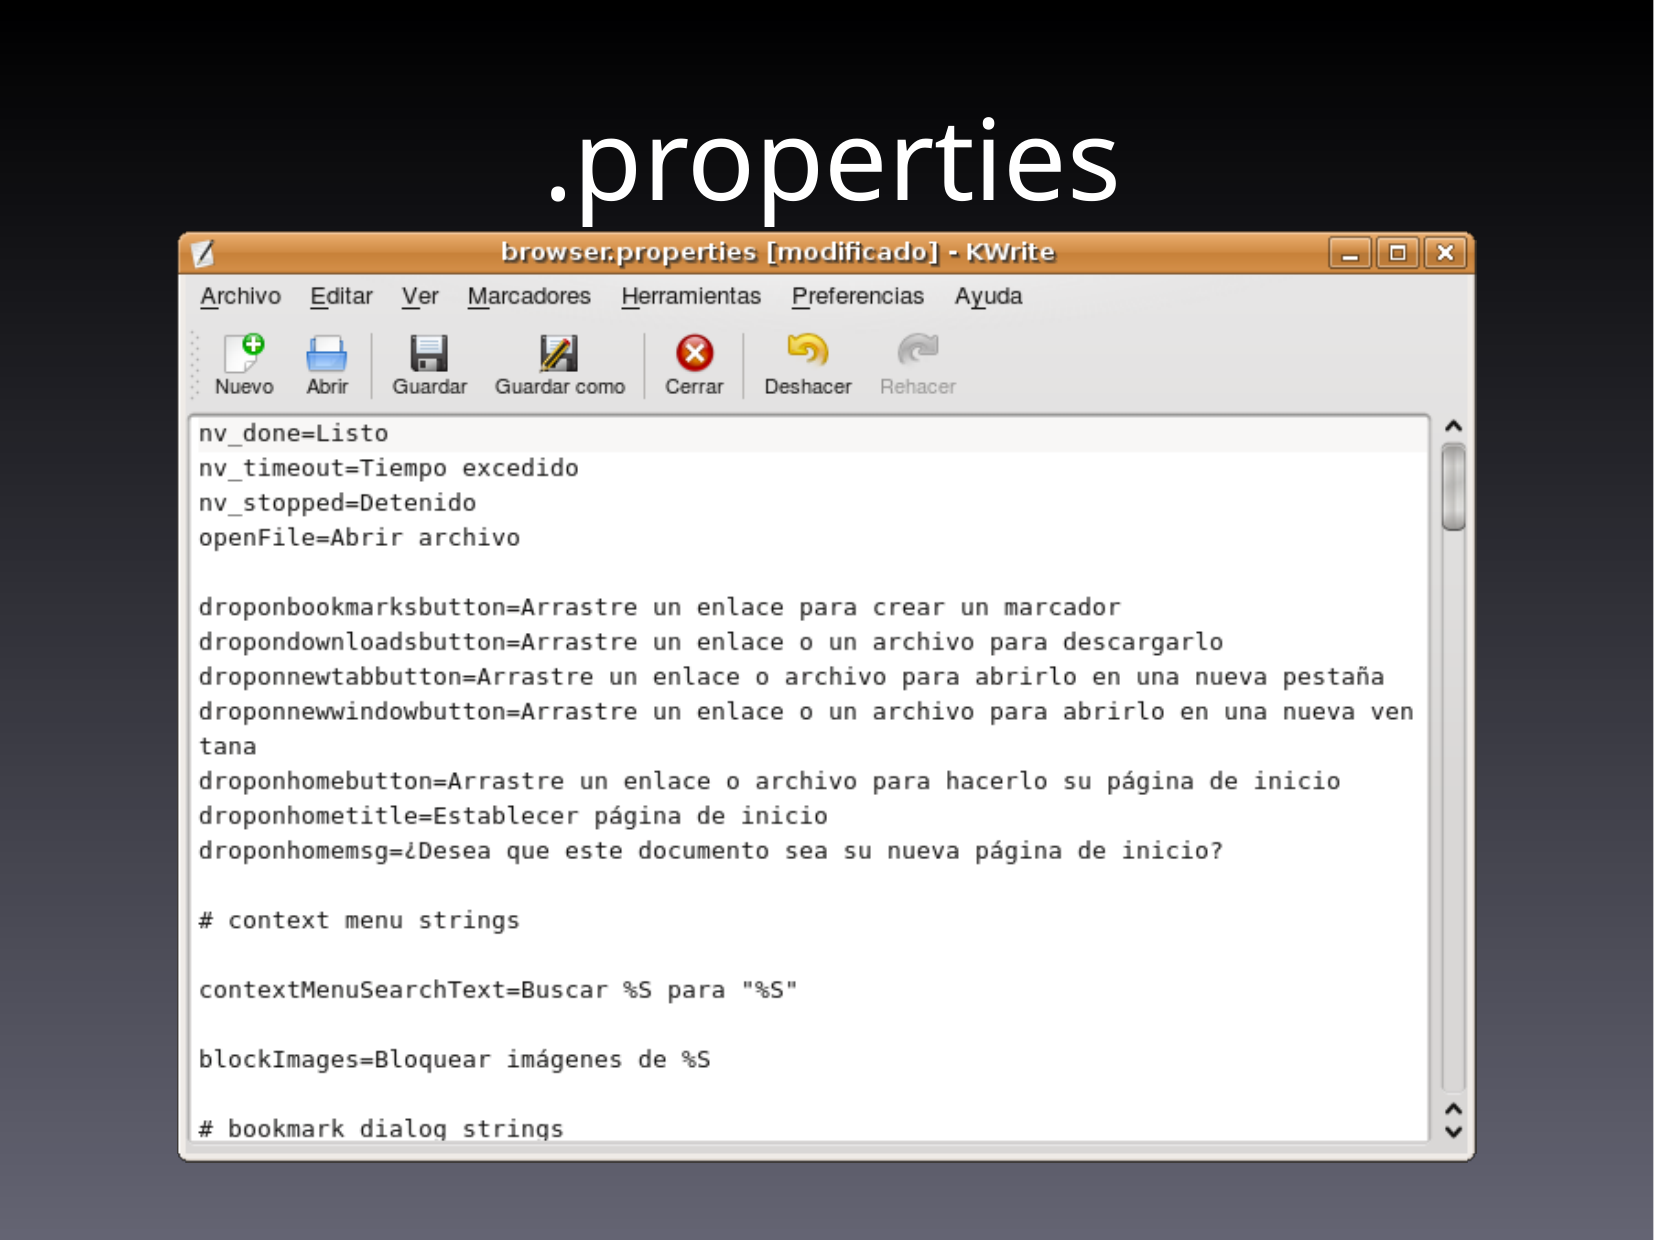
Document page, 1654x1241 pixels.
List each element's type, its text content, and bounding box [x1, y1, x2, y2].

title .properties [88, 52, 1577, 260]
picture [177, 231, 1477, 1163]
